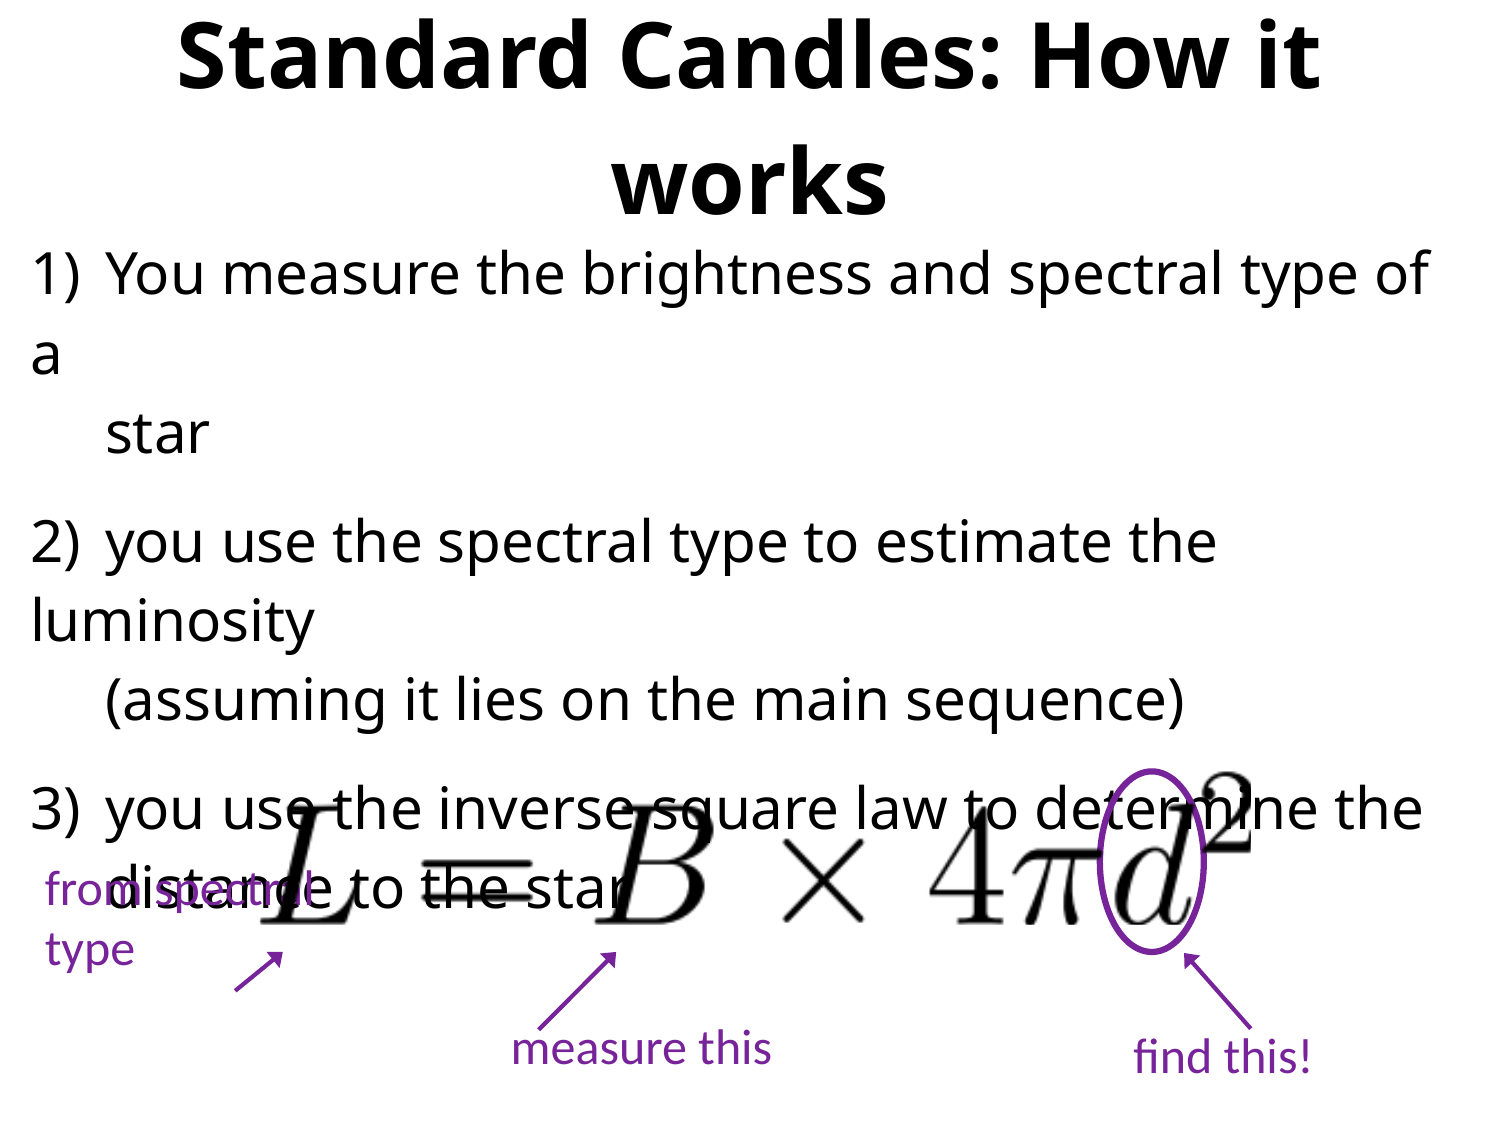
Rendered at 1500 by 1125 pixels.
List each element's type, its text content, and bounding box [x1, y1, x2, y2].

picture [259, 770, 1251, 925]
text_box from spectral type [30, 847, 333, 983]
list 1) You measure the brightness and spectral type of a star 2) you use the spectral type to estimate the luminosity (assuming it lies on the main sequence) 3) you use the inverse square law to determine the distance to the star [30, 232, 1471, 1006]
text_box measure this [495, 1006, 788, 1082]
text_box find this! [1118, 1015, 1329, 1091]
title Standard Candles: How it works [30, 22, 1471, 211]
